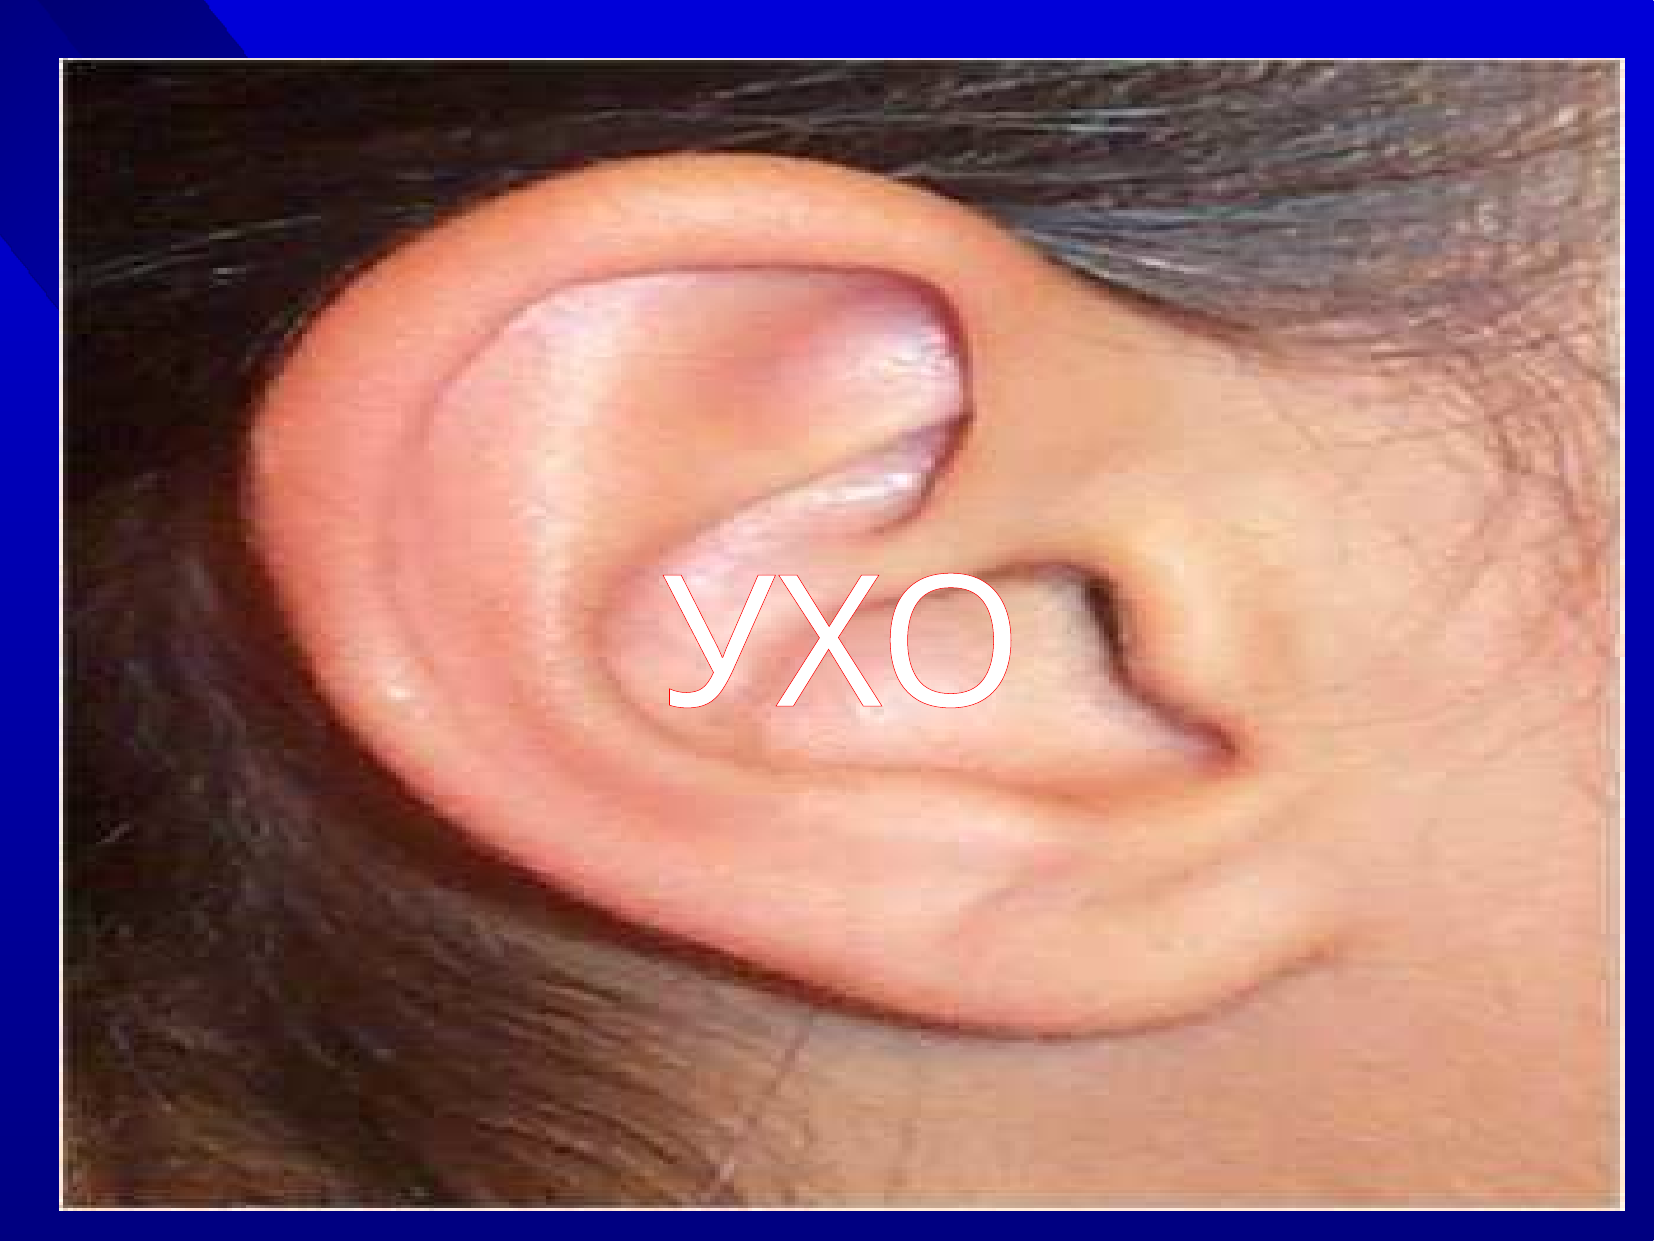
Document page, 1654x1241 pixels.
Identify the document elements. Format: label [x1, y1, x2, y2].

picture [59, 58, 1625, 1211]
